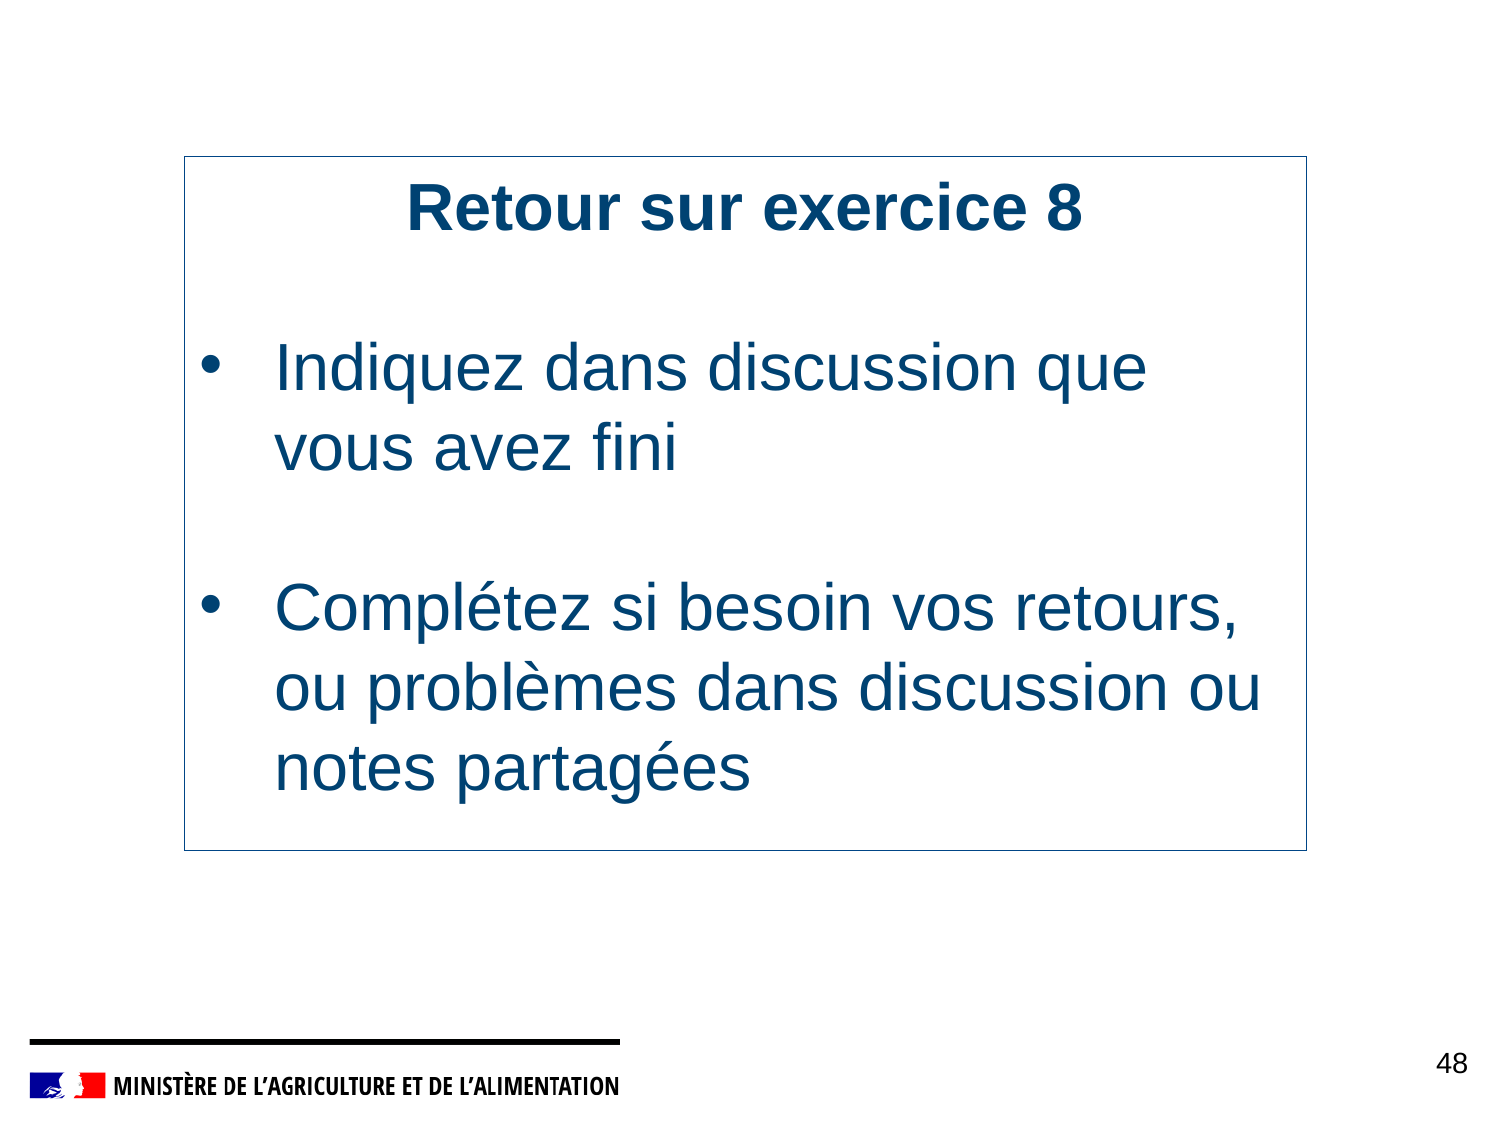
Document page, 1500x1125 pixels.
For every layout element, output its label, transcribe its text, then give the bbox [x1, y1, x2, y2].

text_box Retour sur exercice 8 Indiquez dans discussion que vous avez fini Complétez si besoin vos retours, ou problèmes dans discussion ou notes partagées [184, 156, 1307, 851]
picture [29, 1039, 620, 1099]
